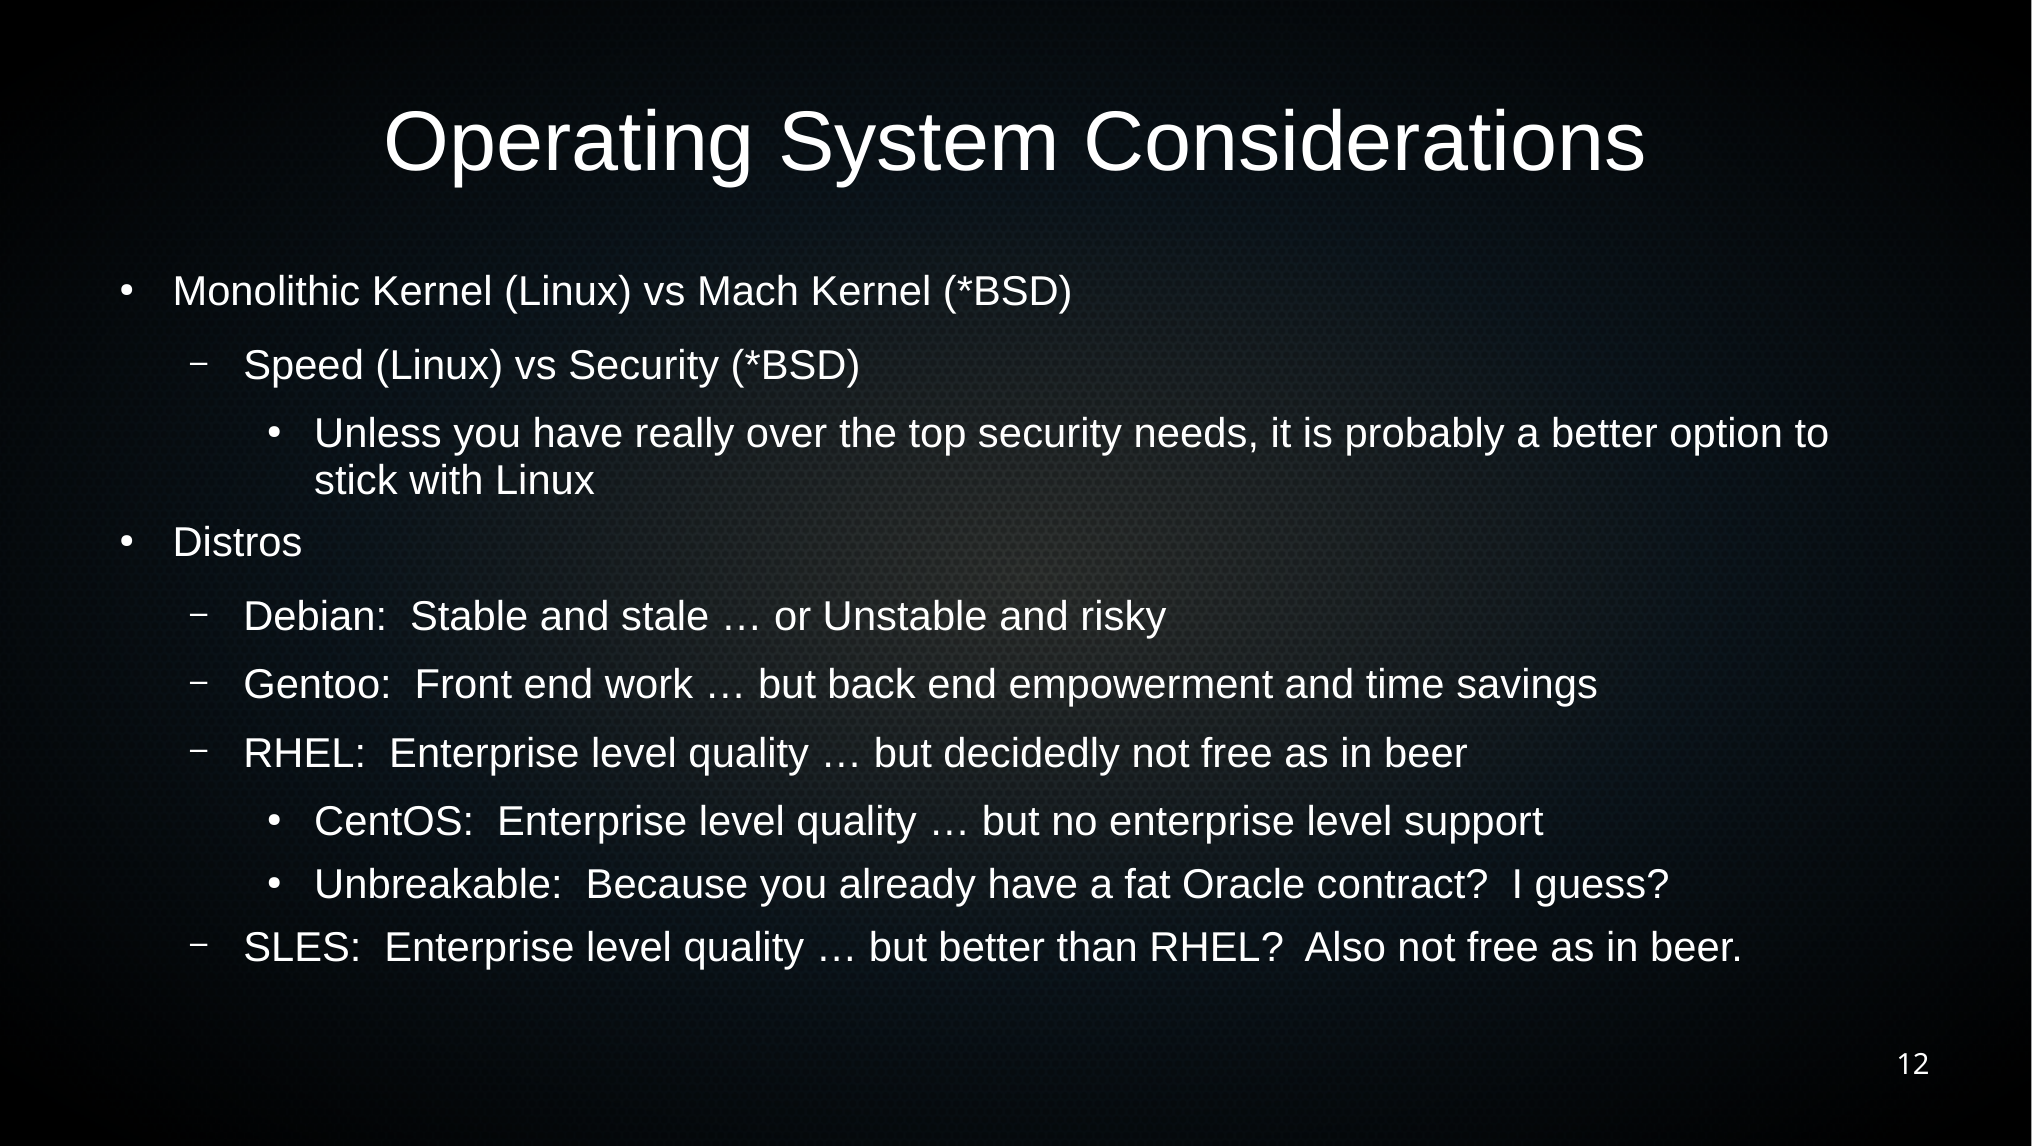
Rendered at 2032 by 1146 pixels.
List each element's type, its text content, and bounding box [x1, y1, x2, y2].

title Operating System Considerations [101, 45, 1930, 237]
list Monolithic Kernel (Linux) vs Mach Kernel (*BSD) Speed (Linux) vs Security (*BSD) Unless you have really over the top security needs, it is probably a better option to stick with Linux Distros Debian: Stable and stale … or Unstable and risky Gentoo: Front end work … but back end empowerment and time savings RHEL: Enterprise level quality … but decidedly not free as in beer CentOS: Enterprise level quality … but no enterprise level support Unbreakable: Because you already have a fat Oracle contract? I guess? SLES: Enterprise level quality … but better than RHEL? Also not free as in beer. [101, 268, 1890, 1025]
picture [0, 0, 2032, 1146]
